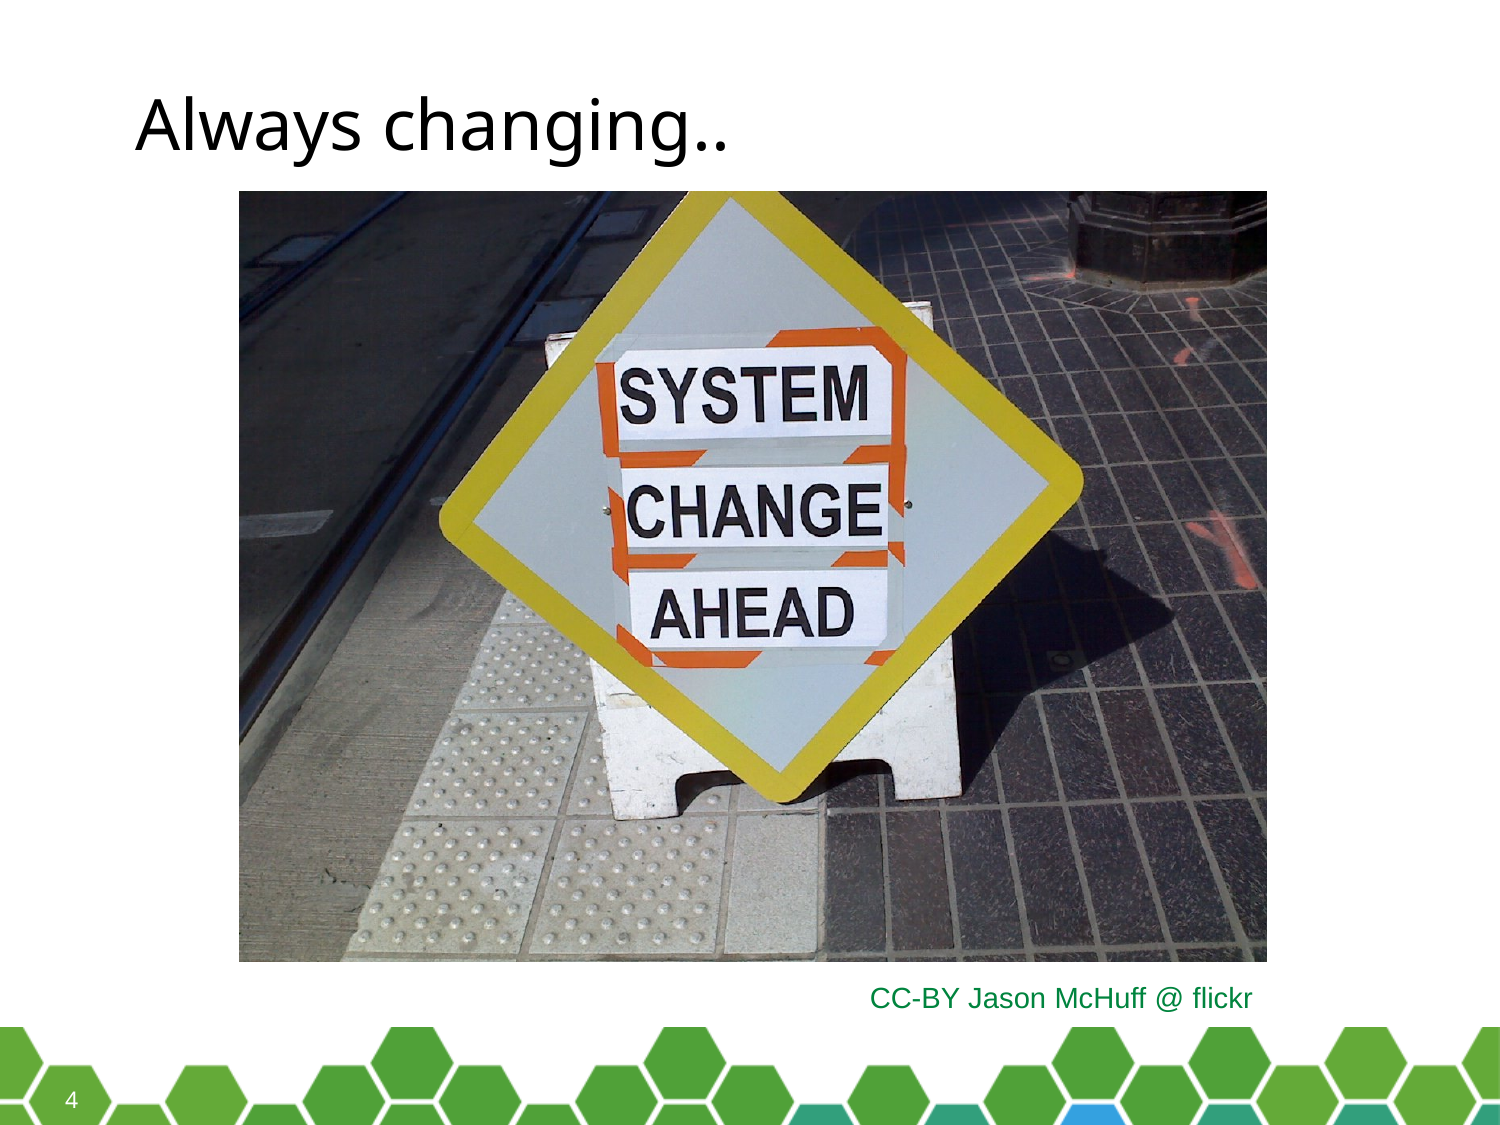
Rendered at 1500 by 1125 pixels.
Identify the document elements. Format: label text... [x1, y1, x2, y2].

picture [0, 1027, 1500, 1125]
title Always changing.. [135, 41, 1372, 204]
text_box CC-BY Jason McHuff @ flickr [855, 975, 1276, 1074]
picture [239, 191, 1267, 962]
